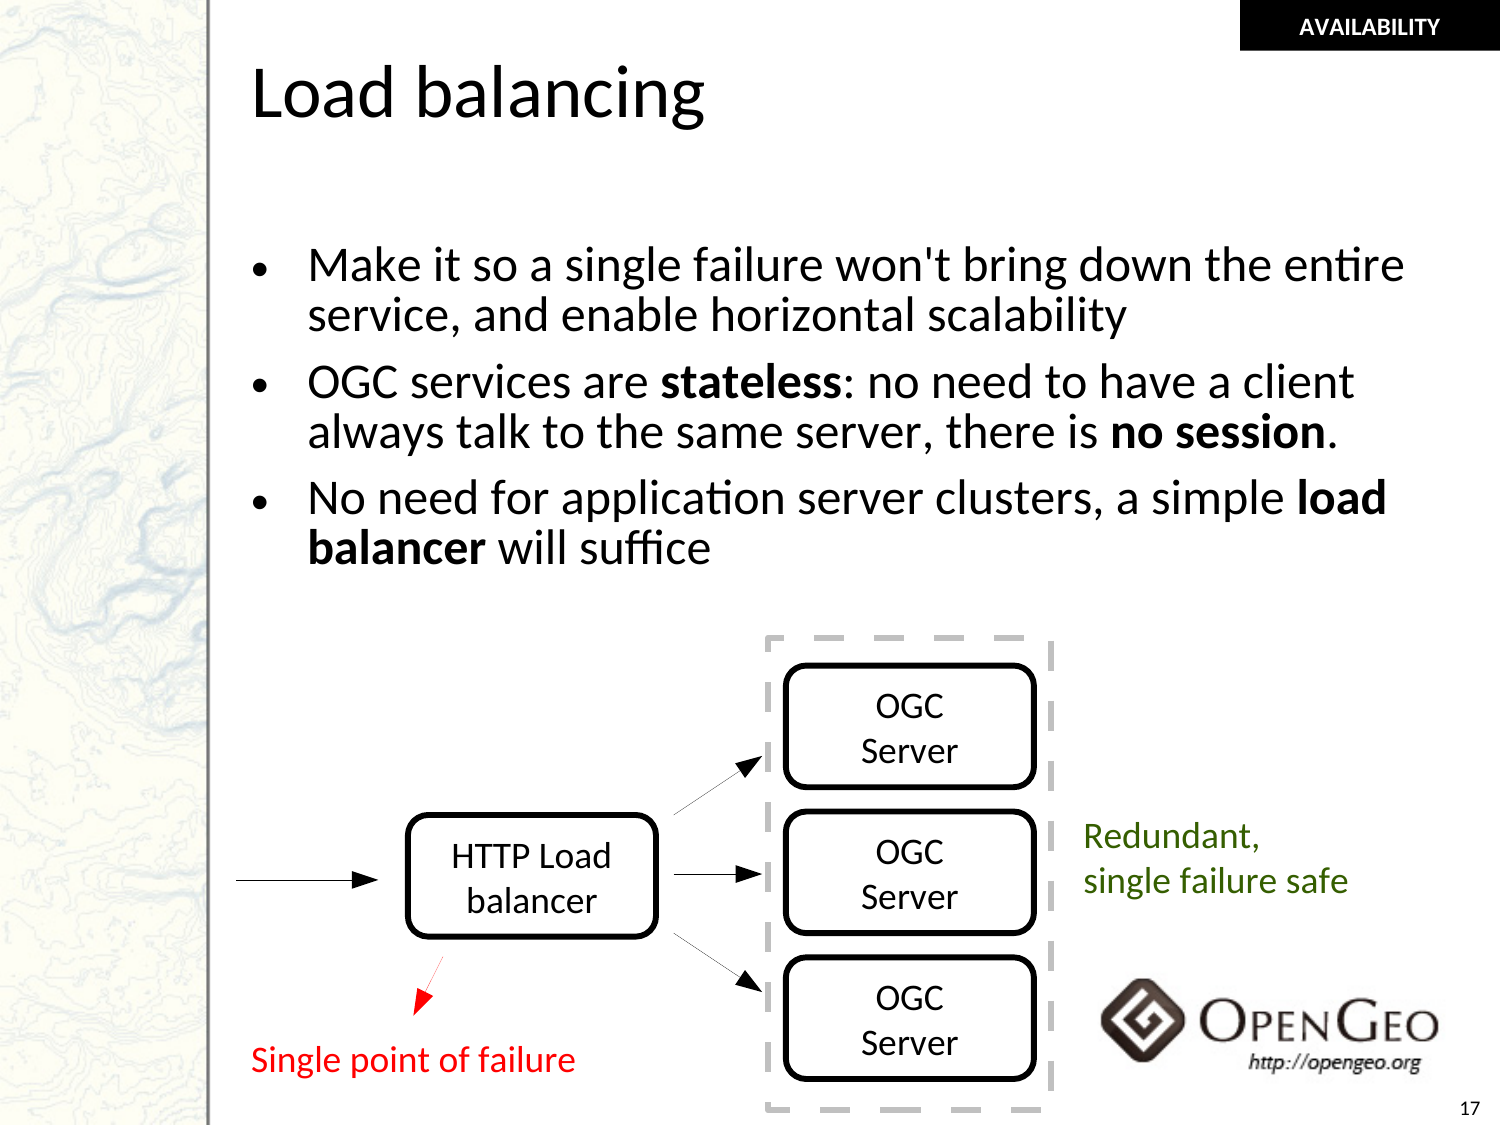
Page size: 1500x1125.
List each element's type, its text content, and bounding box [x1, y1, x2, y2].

text_box Single point of failure [236, 1027, 680, 1088]
text_box OGC Server [785, 811, 1034, 934]
list Make it so a single failure won't bring down the entire service, and enable horizontal scalability OGC services are stateless: no need to have a client always talk to the same server, there is no session. No need for application server clusters, a simple load balancer will suffice [236, 236, 1477, 650]
text_box Redundant, single failure safe [1068, 803, 1365, 908]
text_box AVAILABILITY [1240, 0, 1500, 51]
title Load balancing [236, 13, 1426, 185]
picture [0, 0, 1500, 1125]
text_box OGC Server [785, 957, 1034, 1079]
text_box HTTP Load balancer [407, 814, 656, 937]
text_box OGC Server [785, 665, 1034, 788]
